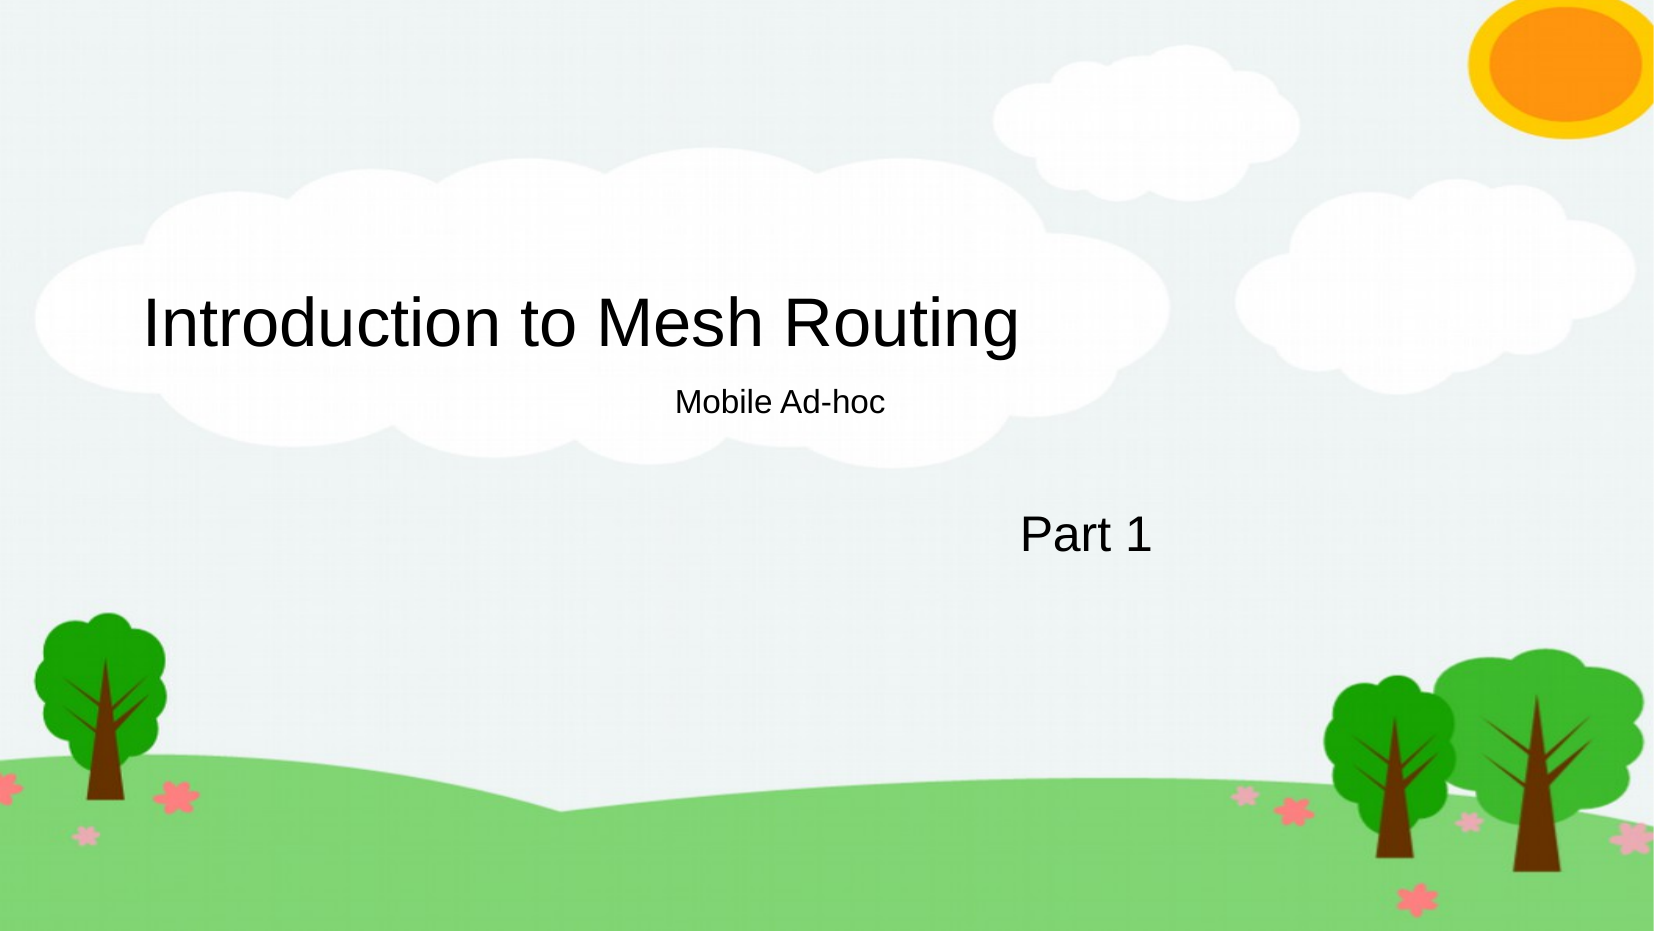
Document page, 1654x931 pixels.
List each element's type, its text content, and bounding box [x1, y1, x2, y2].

text_box Mobile Ad-hoc [660, 376, 931, 433]
subtitle Part 1 [661, 474, 1512, 594]
picture [0, 0, 1654, 931]
title Introduction to Mesh Routing [47, 212, 1512, 433]
